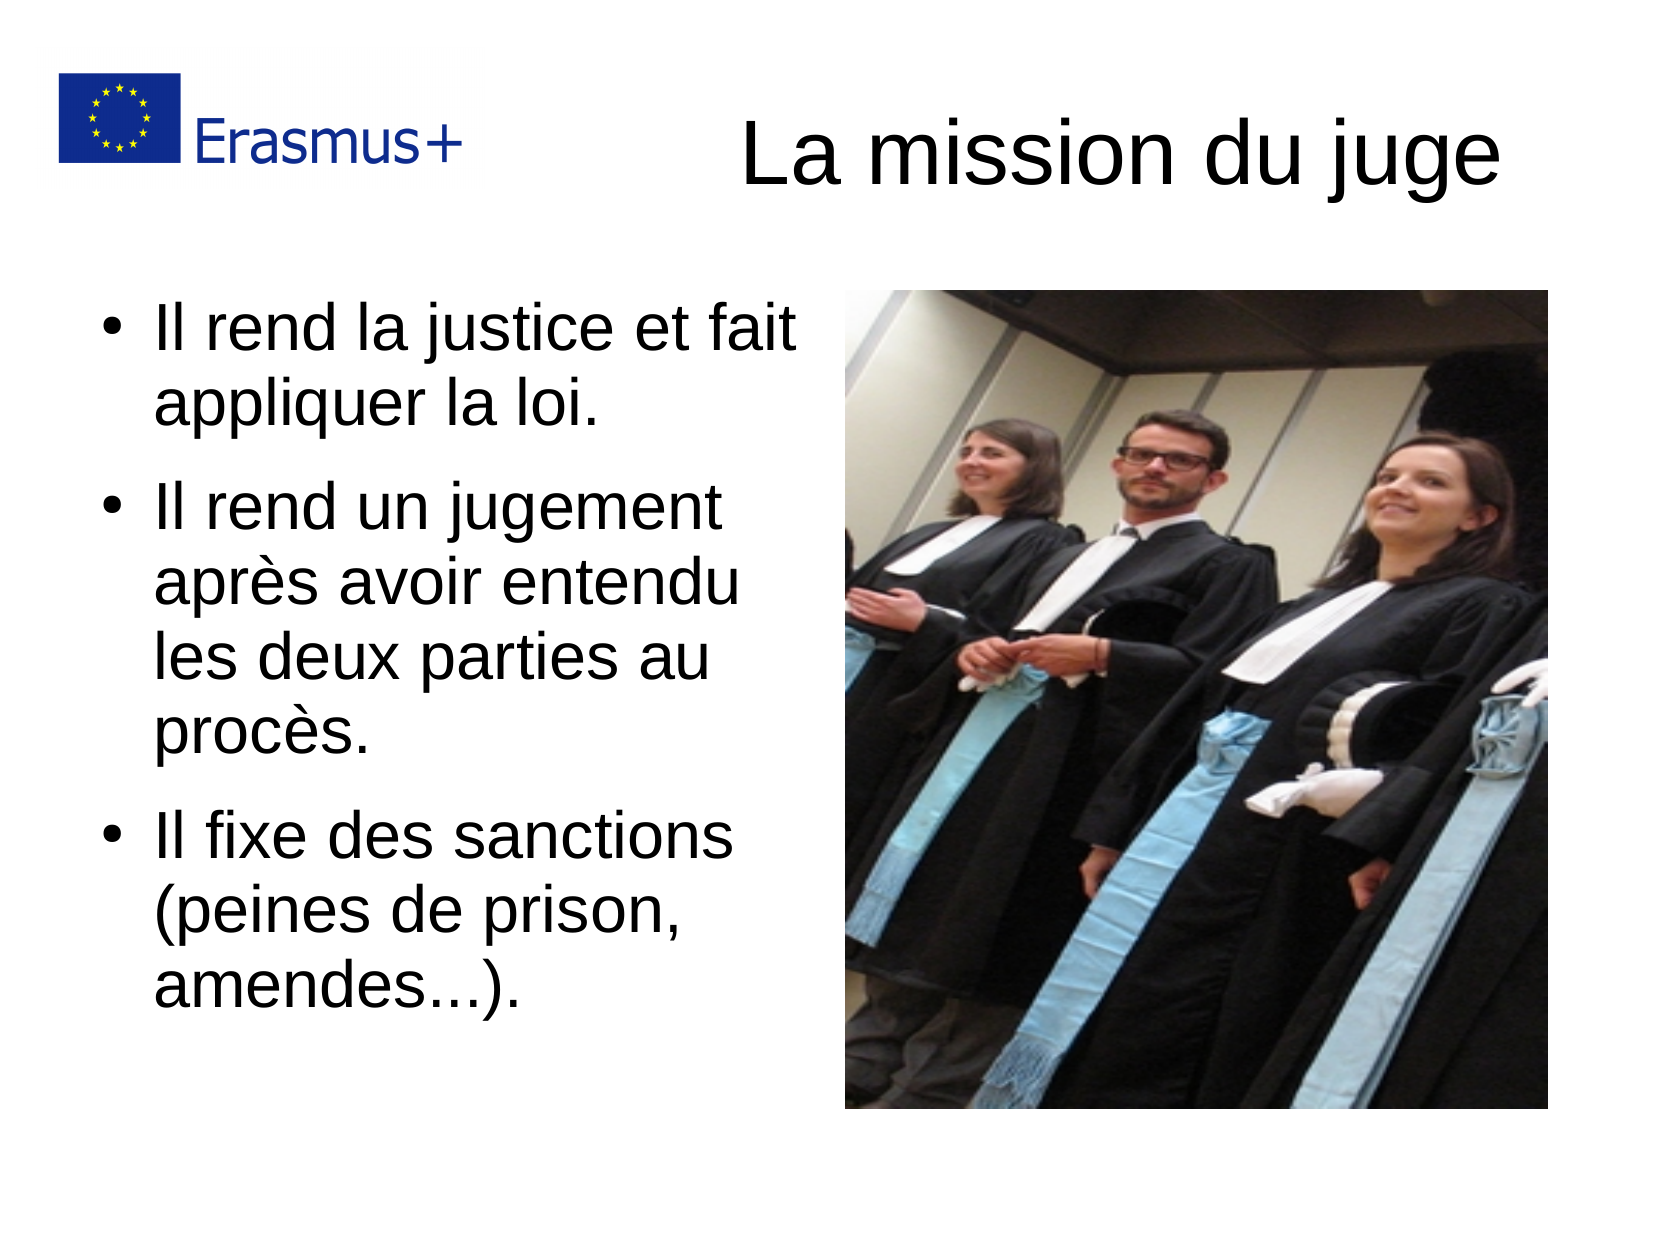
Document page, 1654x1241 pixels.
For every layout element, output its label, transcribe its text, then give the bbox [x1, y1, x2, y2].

list Il rend la justice et fait appliquer la loi. Il rend un jugement après avoir entendu les deux parties au procès. Il fixe des sanctions (peines de prison, amendes...). [82, 290, 809, 1109]
picture [845, 290, 1548, 1109]
title La mission du juge [82, 49, 1571, 257]
picture [35, 47, 485, 189]
